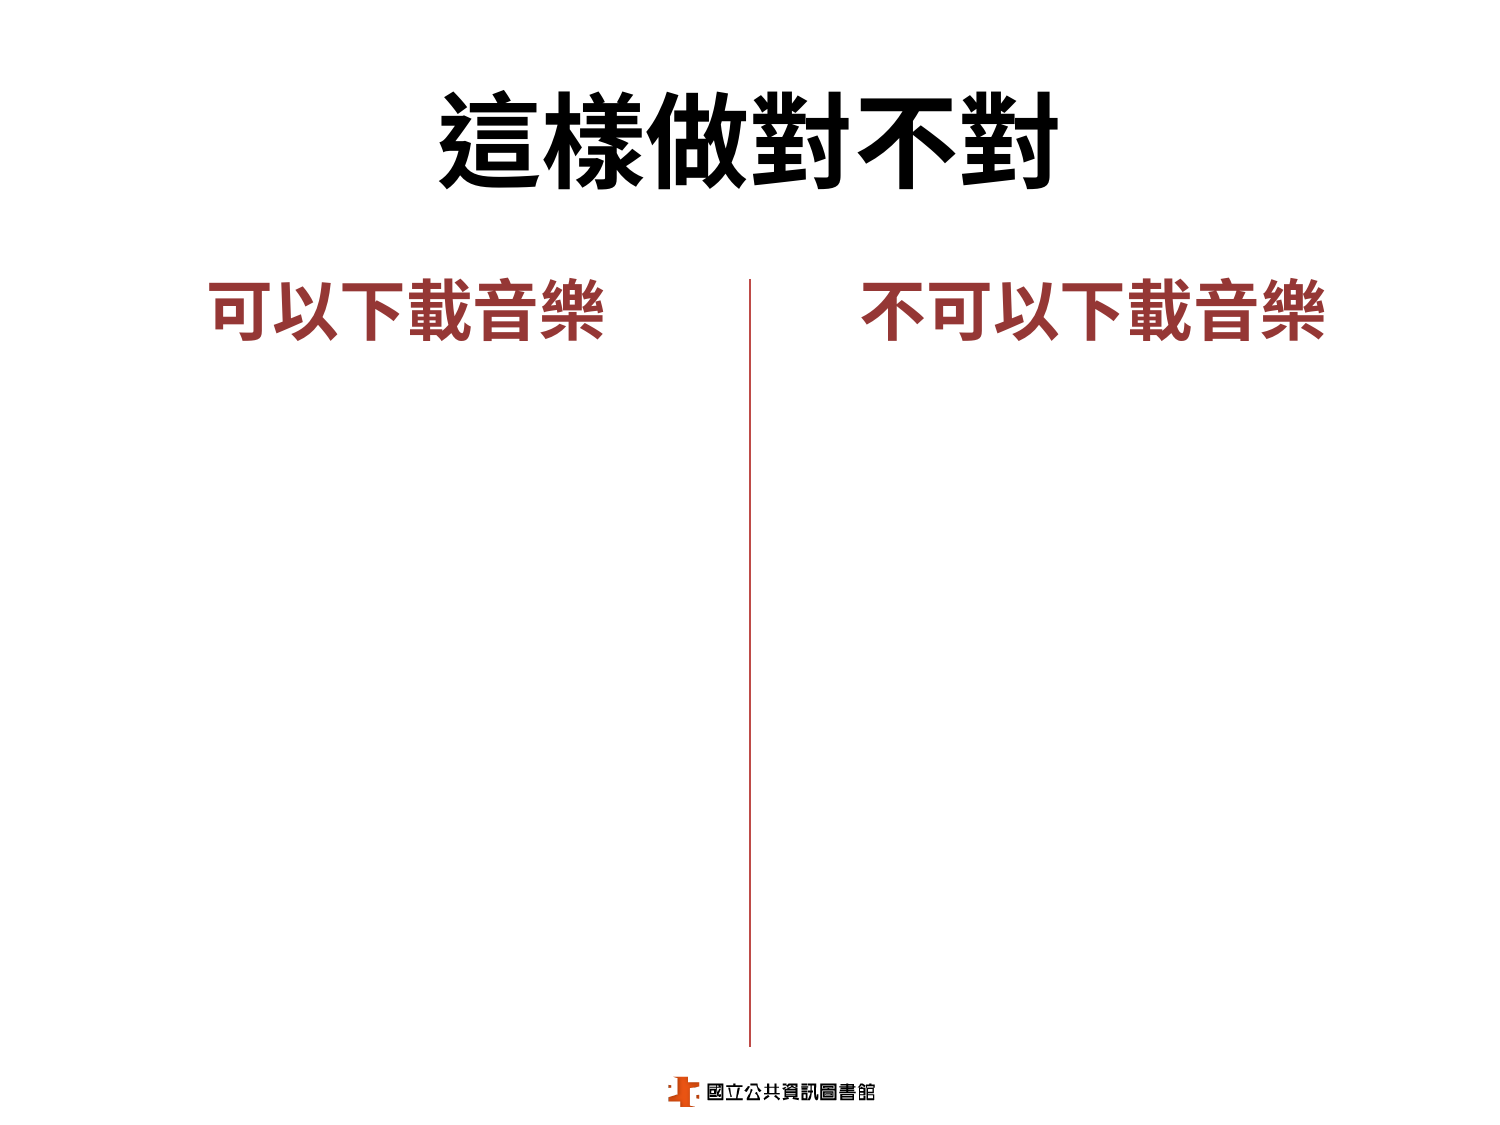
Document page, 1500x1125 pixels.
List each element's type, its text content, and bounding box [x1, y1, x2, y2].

title 這樣做對不對 [75, 45, 1426, 233]
list 可以下載音樂 [75, 251, 738, 357]
list 不可以下載音樂 [761, 251, 1426, 357]
